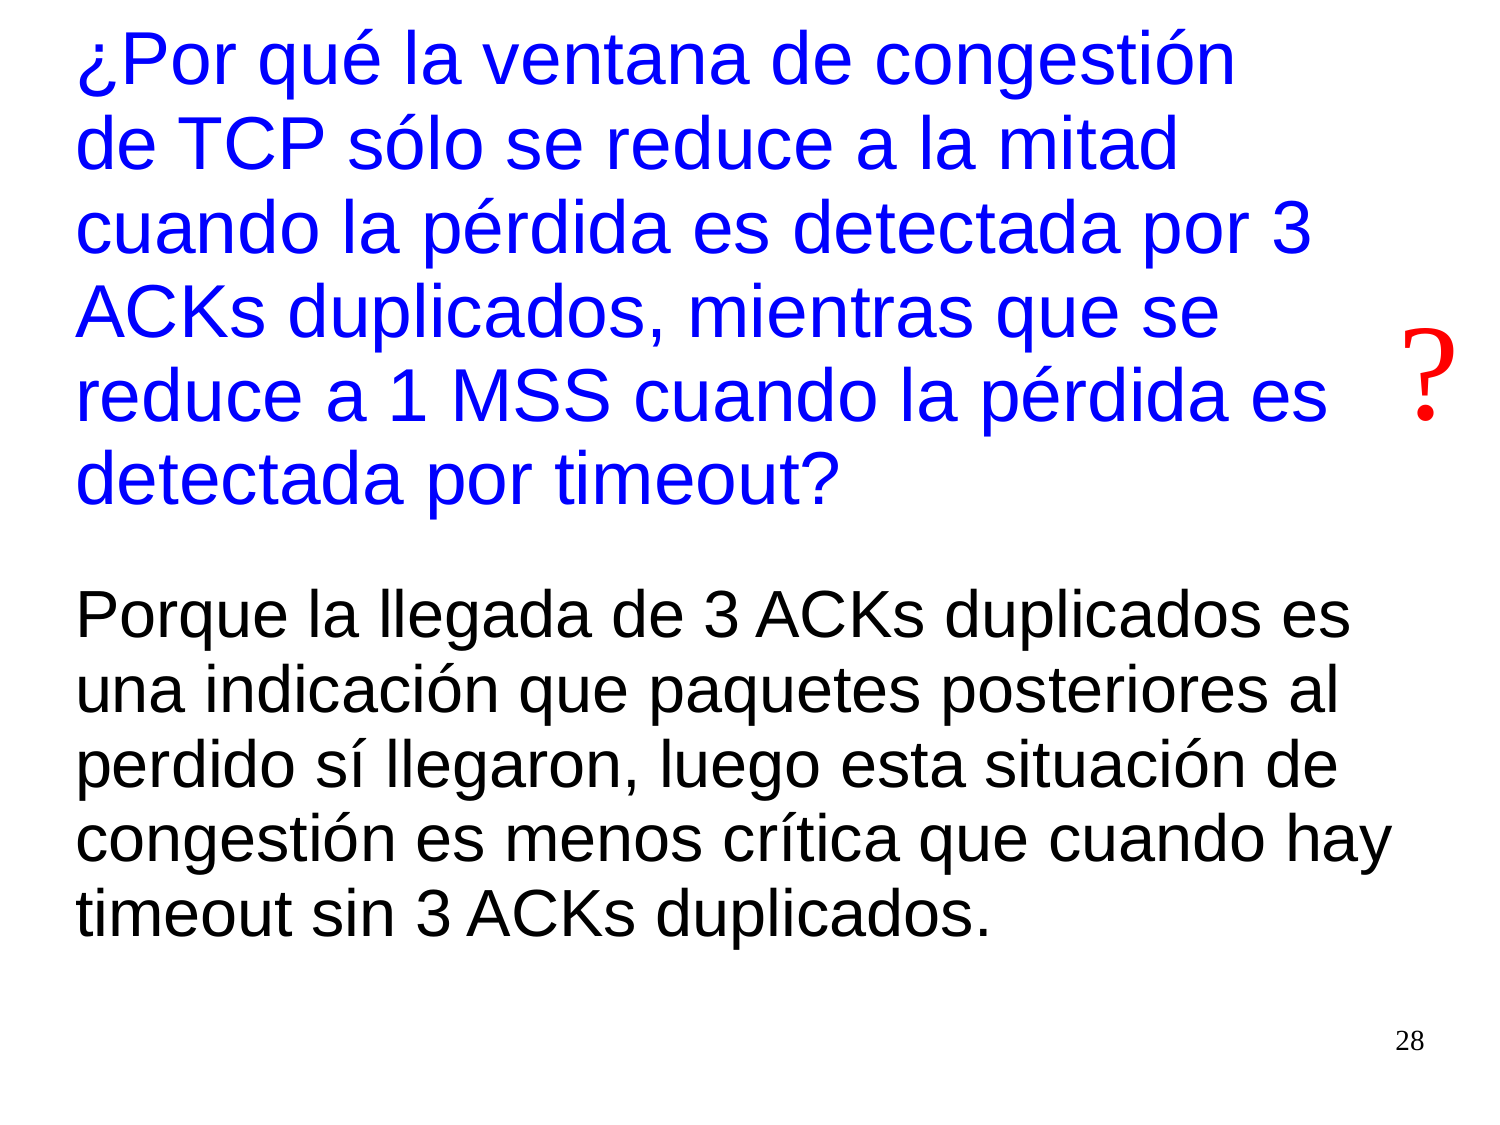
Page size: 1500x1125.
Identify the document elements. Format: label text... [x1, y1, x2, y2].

title ¿Por qué la ventana de congestión de TCP sólo se reduce a la mitad cuando la pérdida es detectada por 3 ACKs duplicados, mientras que se reduce a 1 MSS cuando la pérdida es detectada por timeout? [75, 17, 1338, 577]
list Porque la llegada de 3 ACKs duplicados es una indicación que paquetes posteriores al perdido sí llegaron, luego esta situación de congestión es menos crítica que cuando hay timeout sin 3 ACKs duplicados. [75, 577, 1463, 998]
